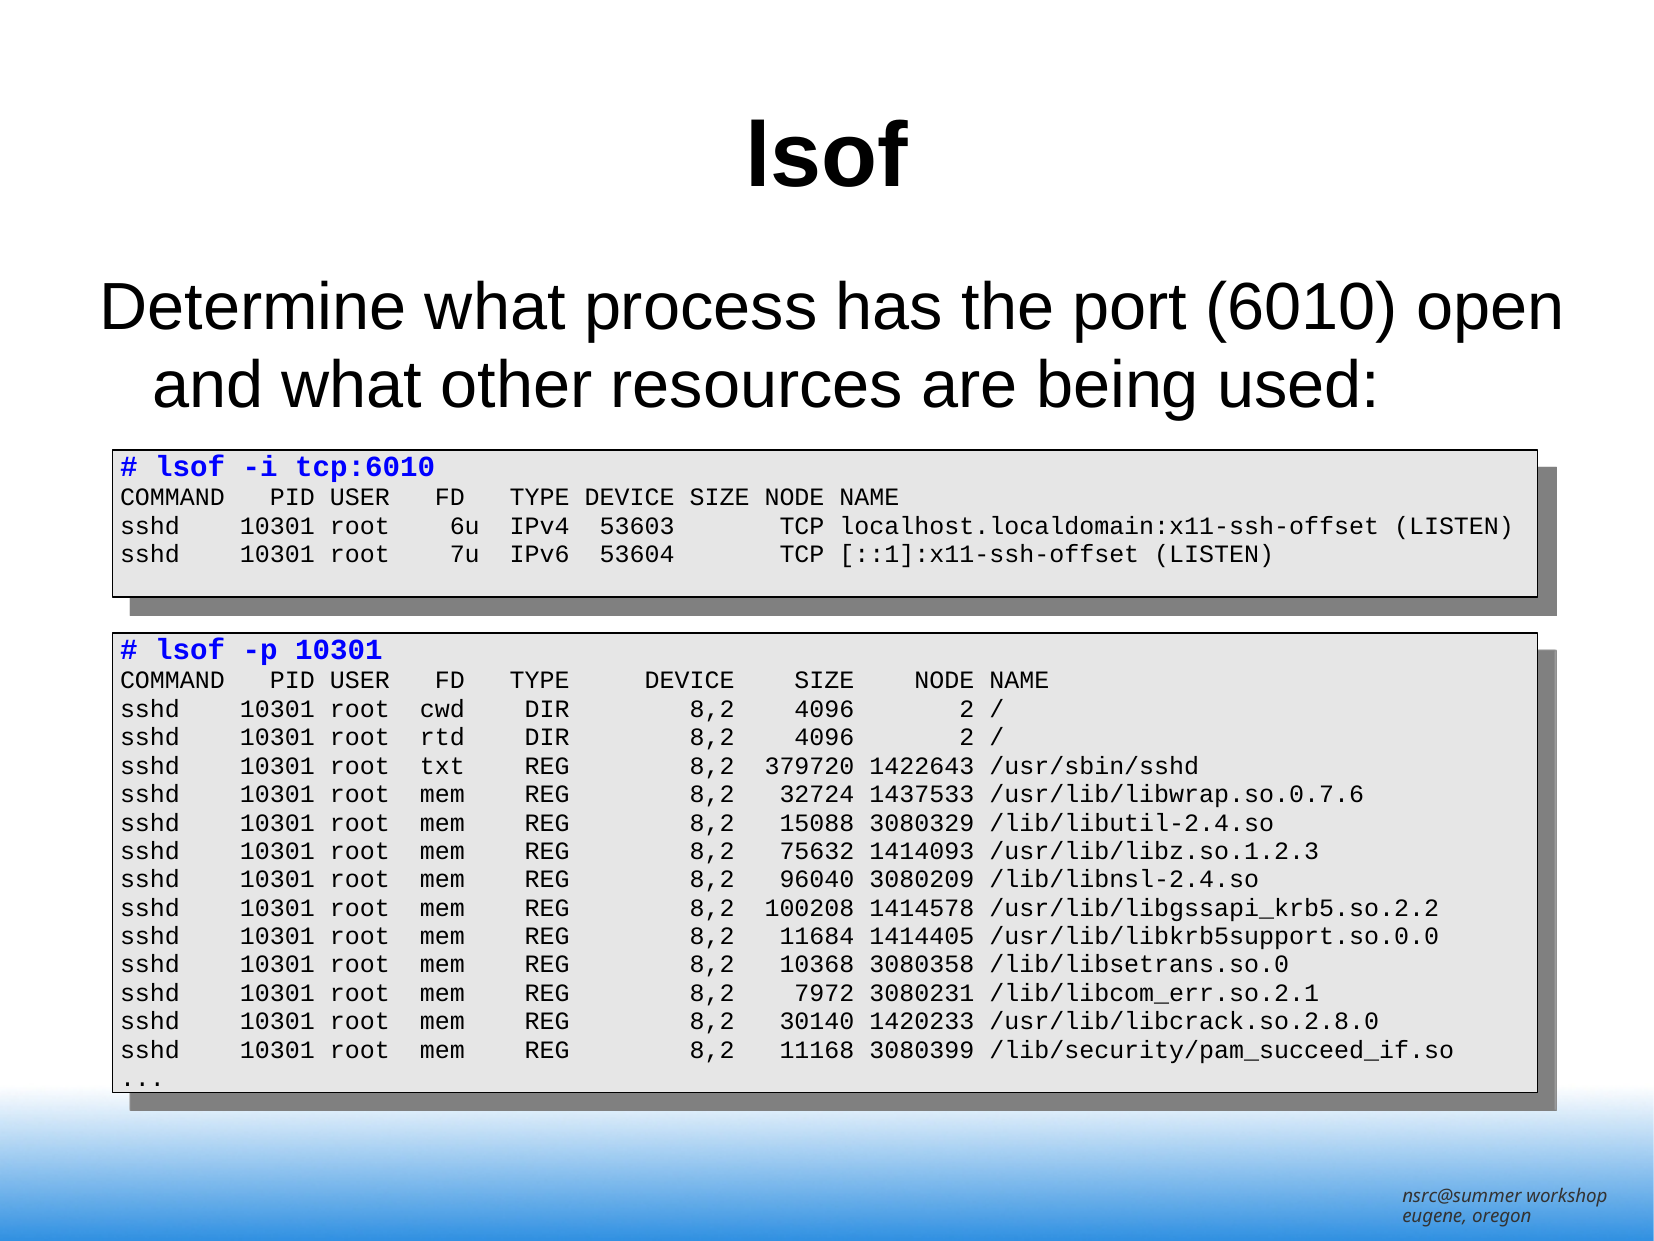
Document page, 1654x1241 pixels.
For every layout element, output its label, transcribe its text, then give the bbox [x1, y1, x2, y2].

list Determine what process has the port (6010) open and what other resources are being used: [82, 266, 1571, 527]
text_box # lsof -p 10301 COMMAND PID USER FD TYPE DEVICE SIZE NODE NAME sshd 10301 root cwd DIR 8,2 4096 2 / sshd 10301 root rtd DIR 8,2 4096 2 / sshd 10301 root txt REG 8,2 379720 1422643 /usr/sbin/sshd sshd 10301 root mem REG 8,2 32724 1437533 /usr/lib/libwrap.so.0.7.6 sshd 10301 root mem REG 8,2 15088 3080329 /lib/libutil-2.4.so sshd 10301 root mem REG 8,2 75632 1414093 /usr/lib/libz.so.1.2.3 sshd 10301 root mem REG 8,2 96040 3080209 /lib/libnsl-2.4.so sshd 10301 root mem REG 8,2 100208 1414578 /usr/lib/libgssapi_krb5.so.2.2 sshd 10301 root mem REG 8,2 11684 1414405 /usr/lib/libkrb5support.so.0.0 sshd 10301 root mem REG 8,2 10368 3080358 /lib/libsetrans.so.0 sshd 10301 root mem REG 8,2 7972 3080231 /lib/libcom_err.so.2.1 sshd 10301 root mem REG 8,2 30140 1420233 /usr/lib/libcrack.so.2.8.0 sshd 10301 root mem REG 8,2 11168 3080399 /lib/security/pam_succeed_if.so ... [112, 633, 1538, 1093]
picture [0, 1083, 1654, 1241]
text_box # lsof -i tcp:6010 COMMAND PID USER FD TYPE DEVICE SIZE NODE NAME sshd 10301 root 6u IPv4 53603 TCP localhost.localdomain:x11-ssh-offset (LISTEN)‏ sshd 10301 root 7u IPv6 53604 TCP [::1]:x11-ssh-offset (LISTEN)‏ [112, 449, 1538, 597]
title lsof [82, 49, 1571, 257]
